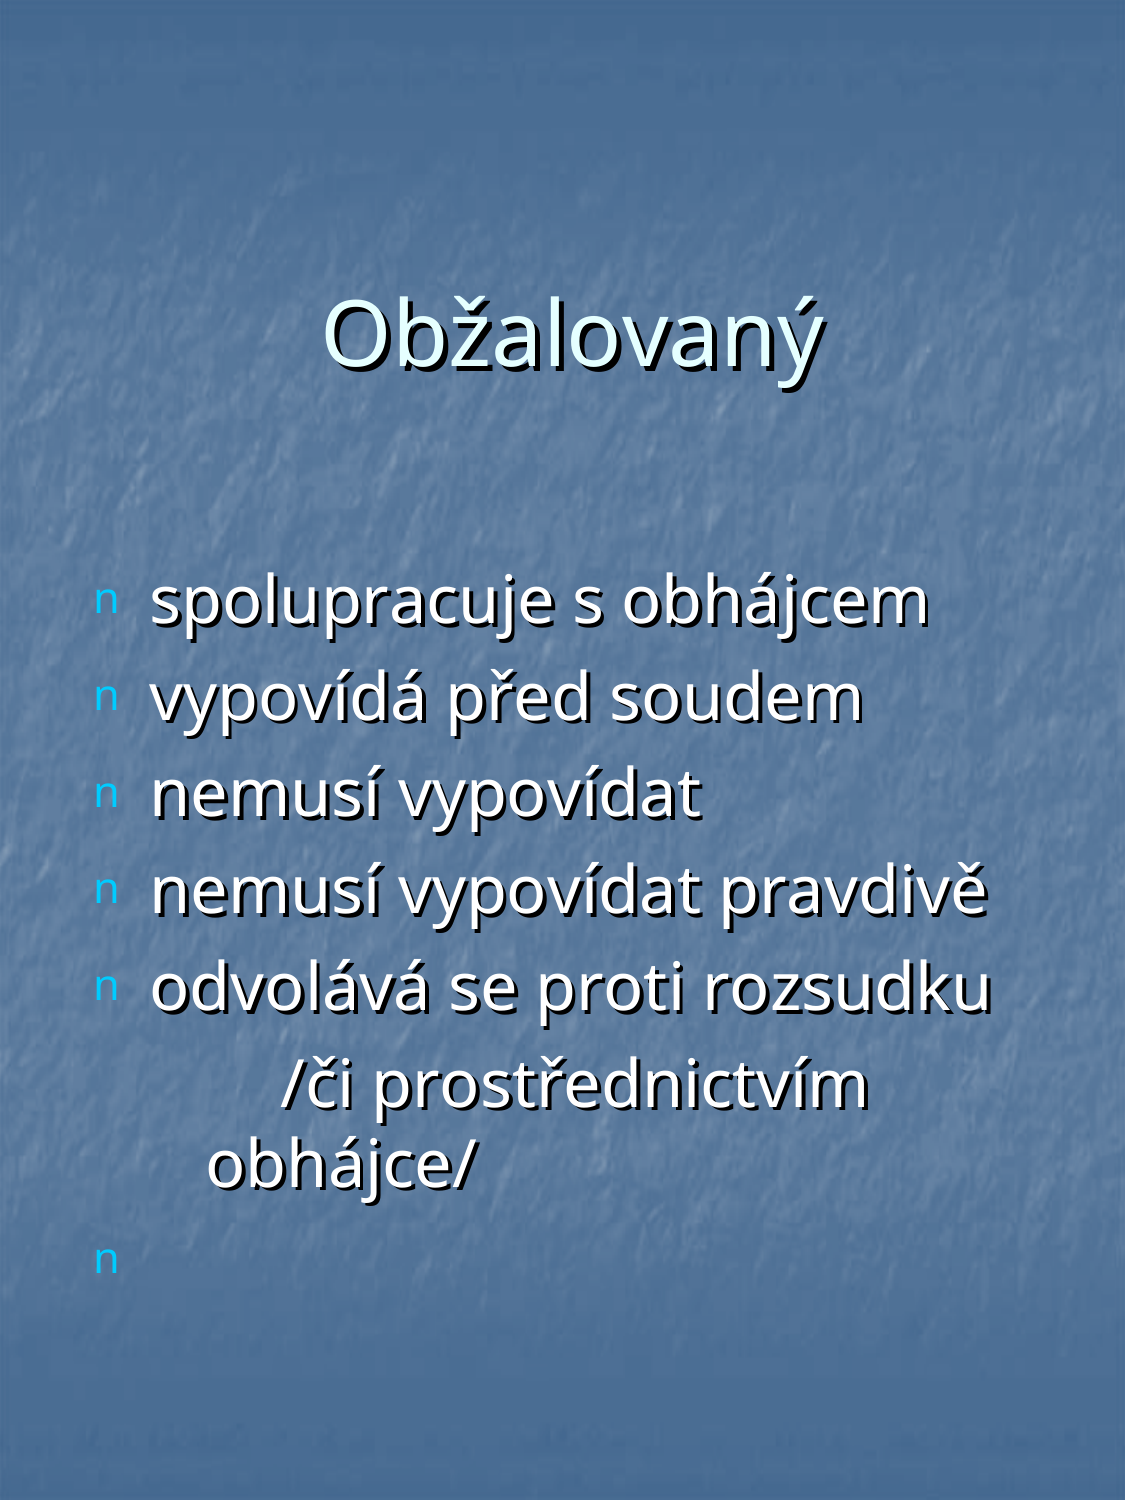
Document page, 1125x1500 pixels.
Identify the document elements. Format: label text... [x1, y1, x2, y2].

title Obžalovaný [66, 253, 1079, 407]
list spolupracuje s obhájcem vypovídá před soudem nemusí vypovídat nemusí vypovídat pravdivě odvolává se proti rozsudku /či prostřednictvím obhájce/ [78, 549, 1081, 1377]
